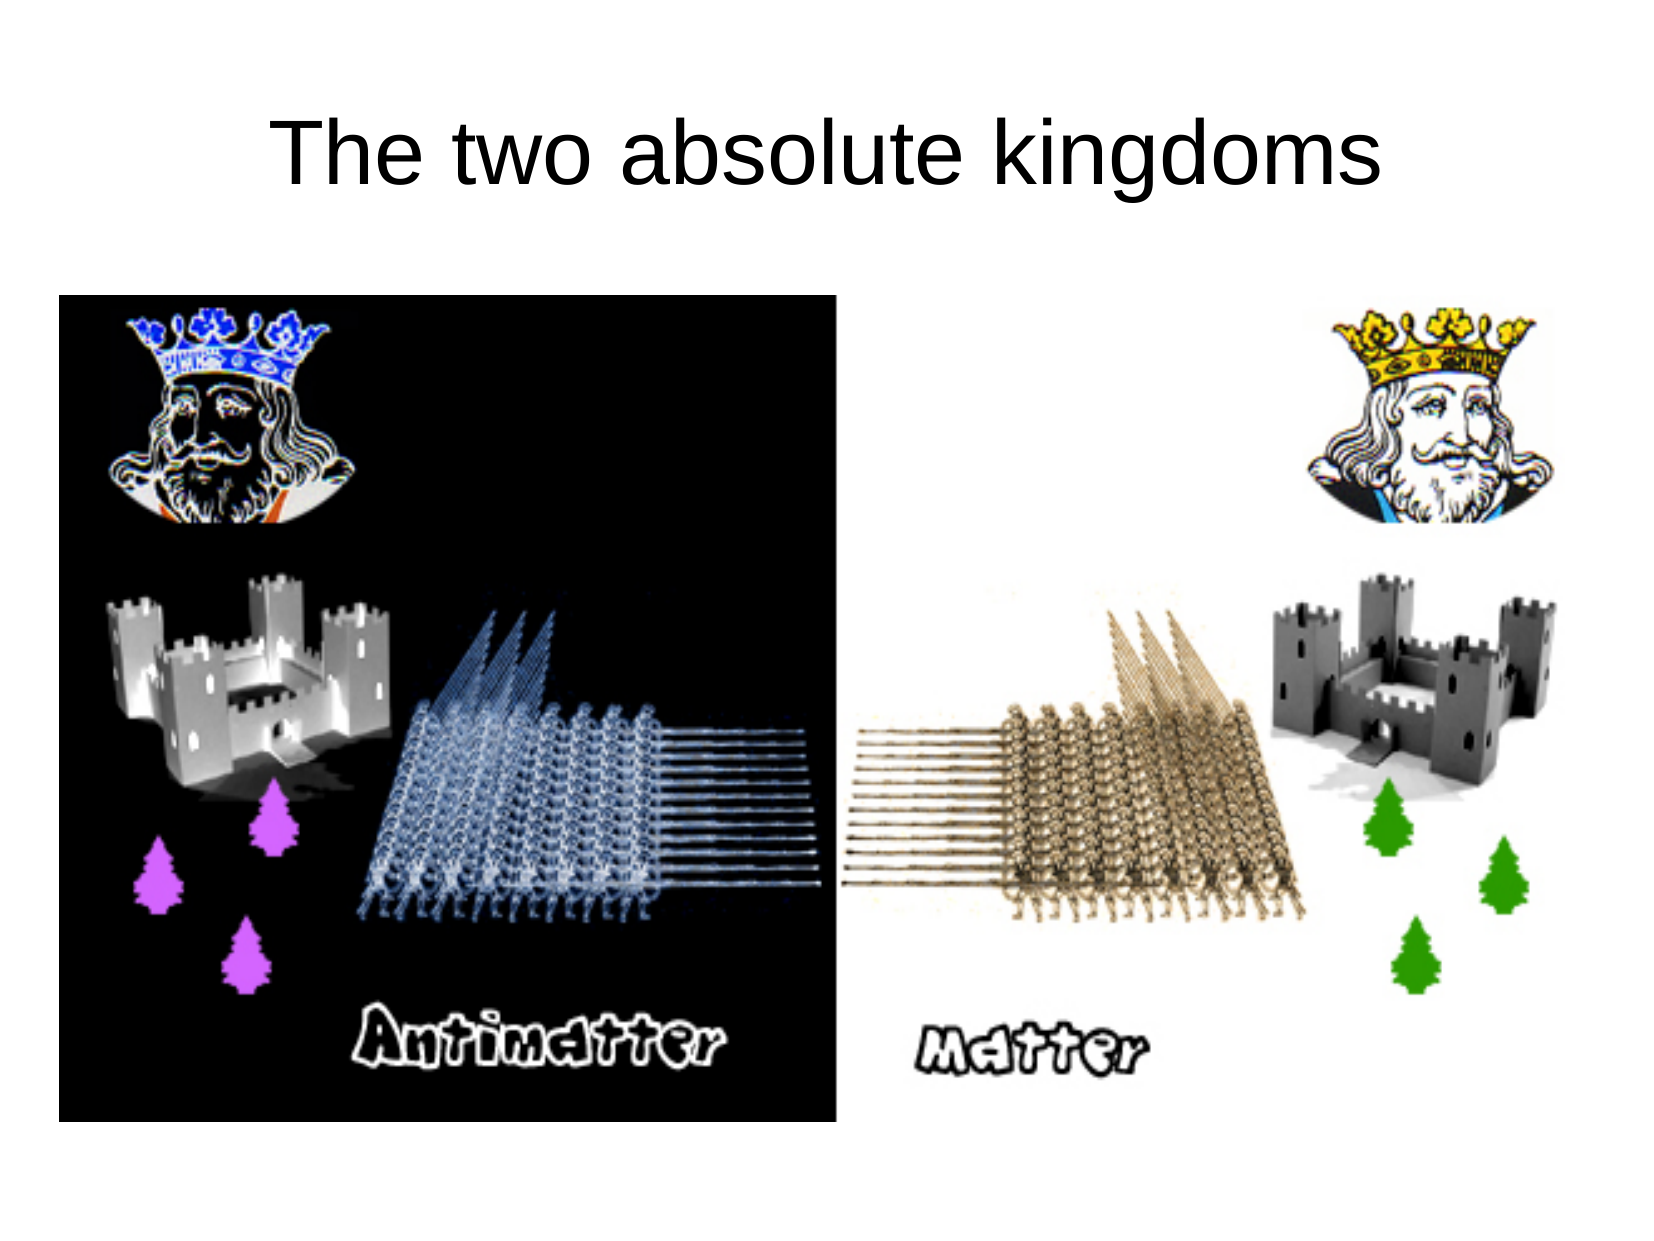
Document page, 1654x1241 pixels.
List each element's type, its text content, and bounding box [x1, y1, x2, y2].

picture [59, 295, 1565, 1123]
title The two absolute kingdoms [82, 56, 1571, 250]
